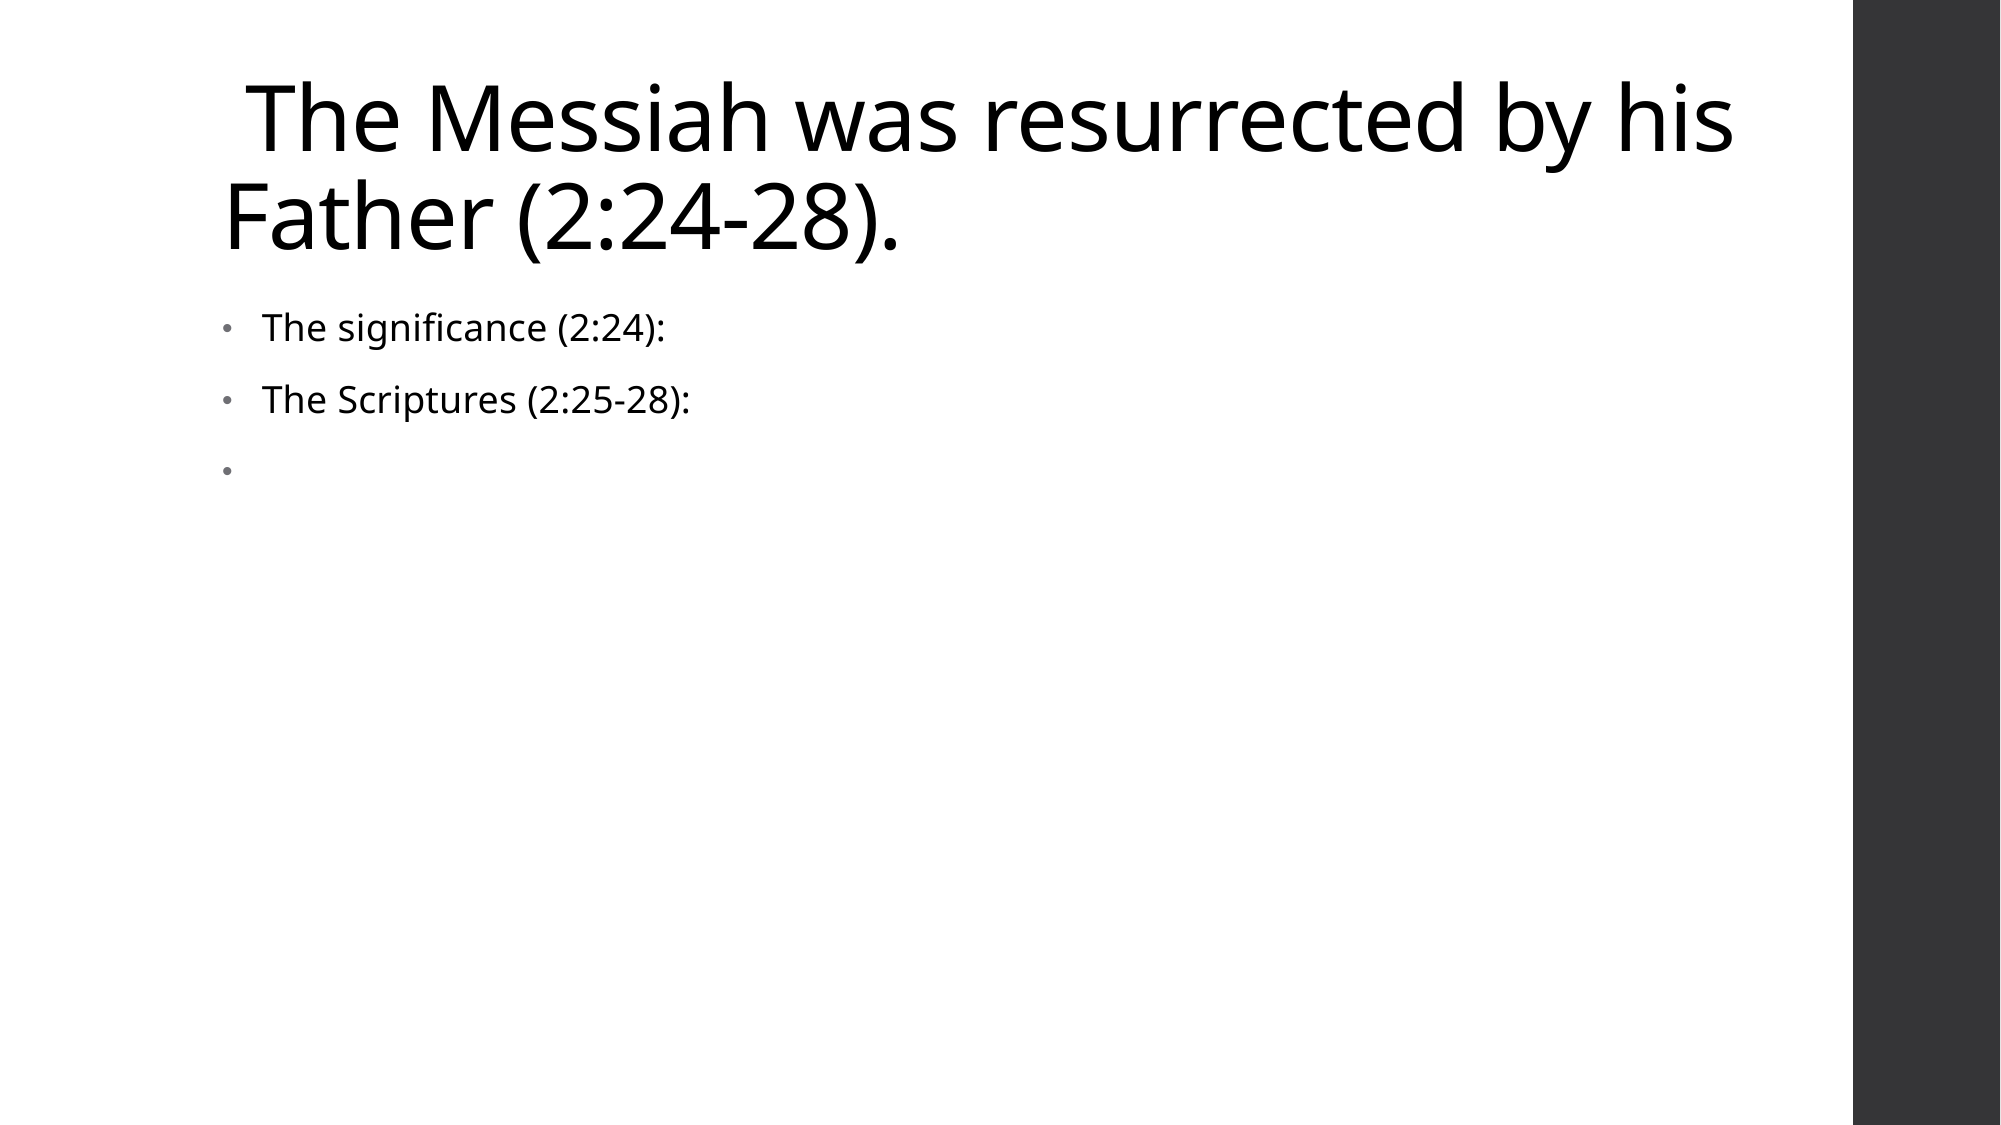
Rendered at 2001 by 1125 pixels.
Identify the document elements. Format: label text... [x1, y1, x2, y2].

list The significance (2:24): The Scriptures (2:25-28): [206, 299, 1617, 1014]
title The Messiah was resurrected by his Father (2:24-28). [206, 60, 1797, 278]
